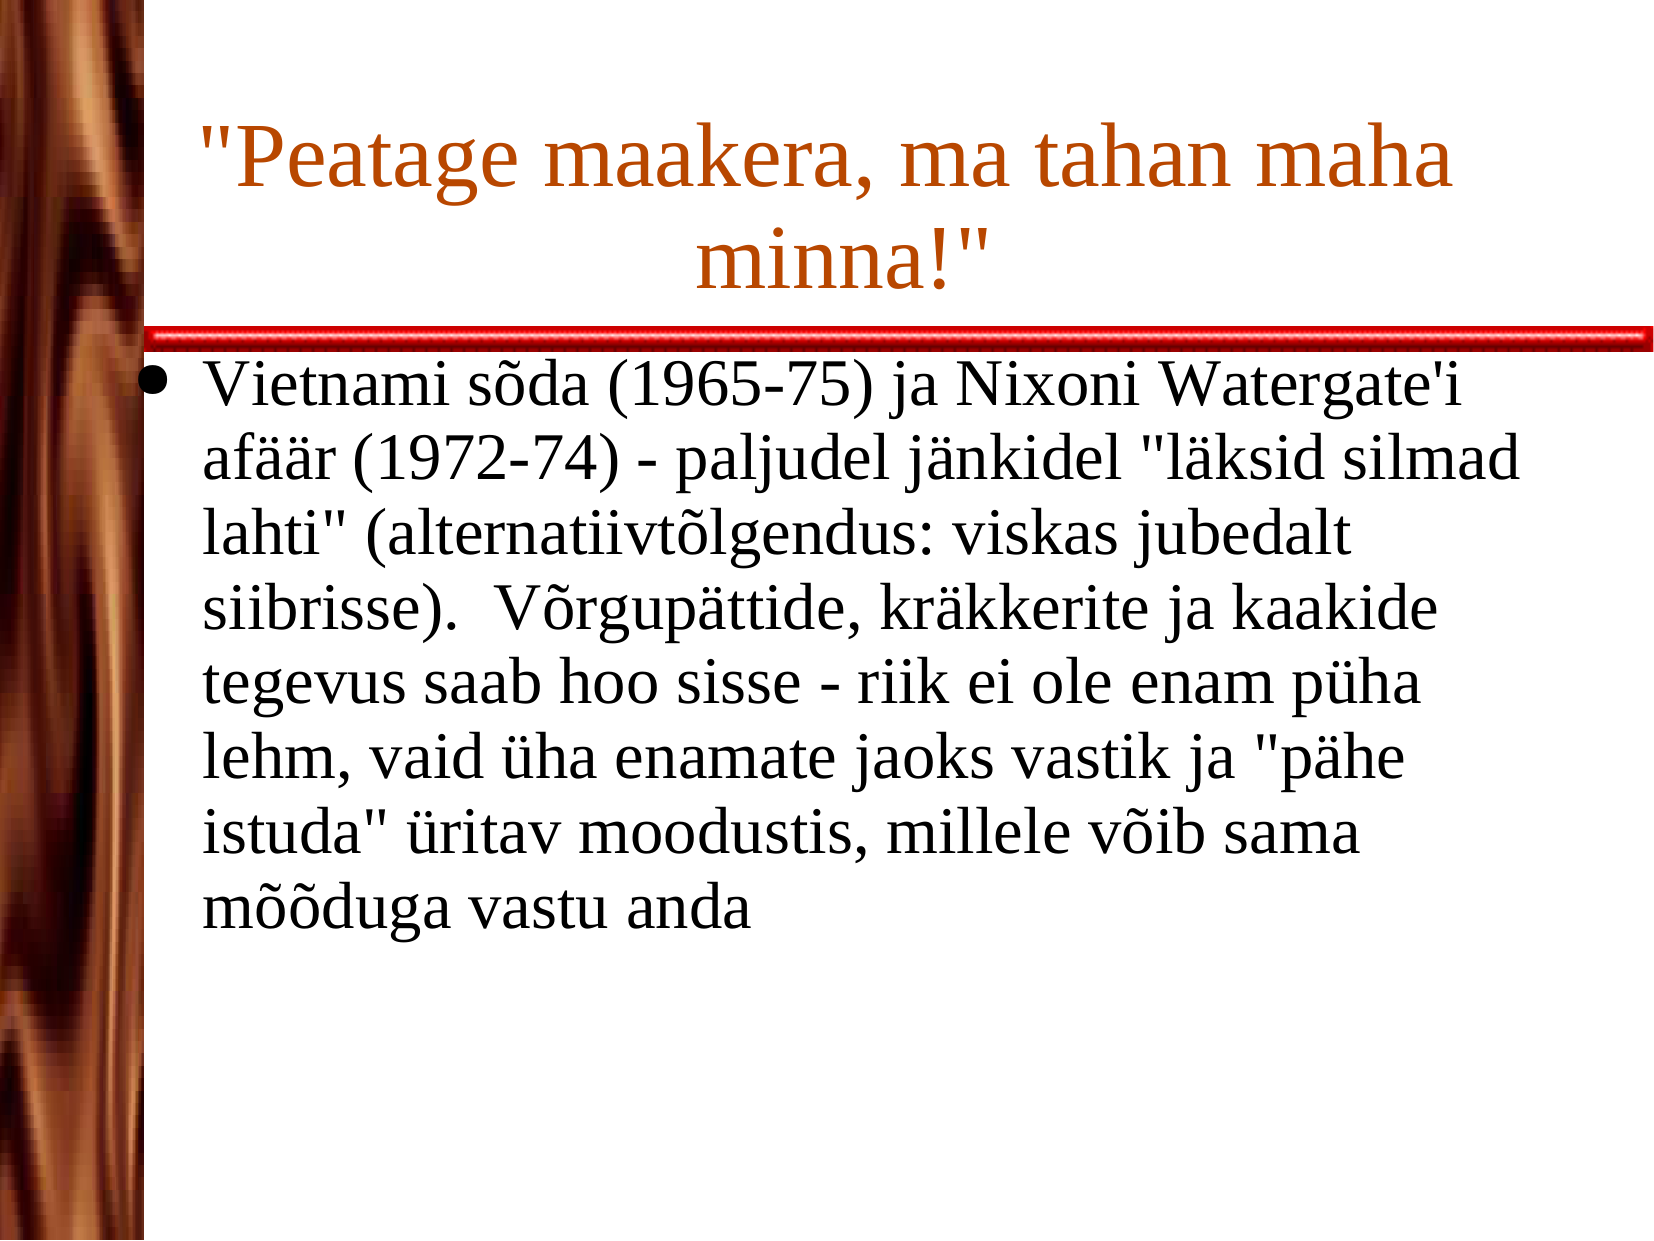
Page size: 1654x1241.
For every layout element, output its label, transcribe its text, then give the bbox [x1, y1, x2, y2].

list Vietnami sõda (1965-75) ja Nixoni Watergate'i afäär (1972-74) - paljudel jänkidel "läksid silmad lahti" (alternatiivtõlgendus: viskas jubedalt siibrisse). Võrgupättide, kräkkerite ja kaakide tegevus saab hoo sisse - riik ei ole enam püha lehm, vaid üha enamate jaoks vastik ja "pähe istuda" üritav moodustis, millele võib sama mõõduga vastu anda [121, 344, 1533, 1126]
picture [0, 0, 1654, 1240]
title "Peatage maakera, ma tahan maha minna!" [121, 84, 1533, 328]
